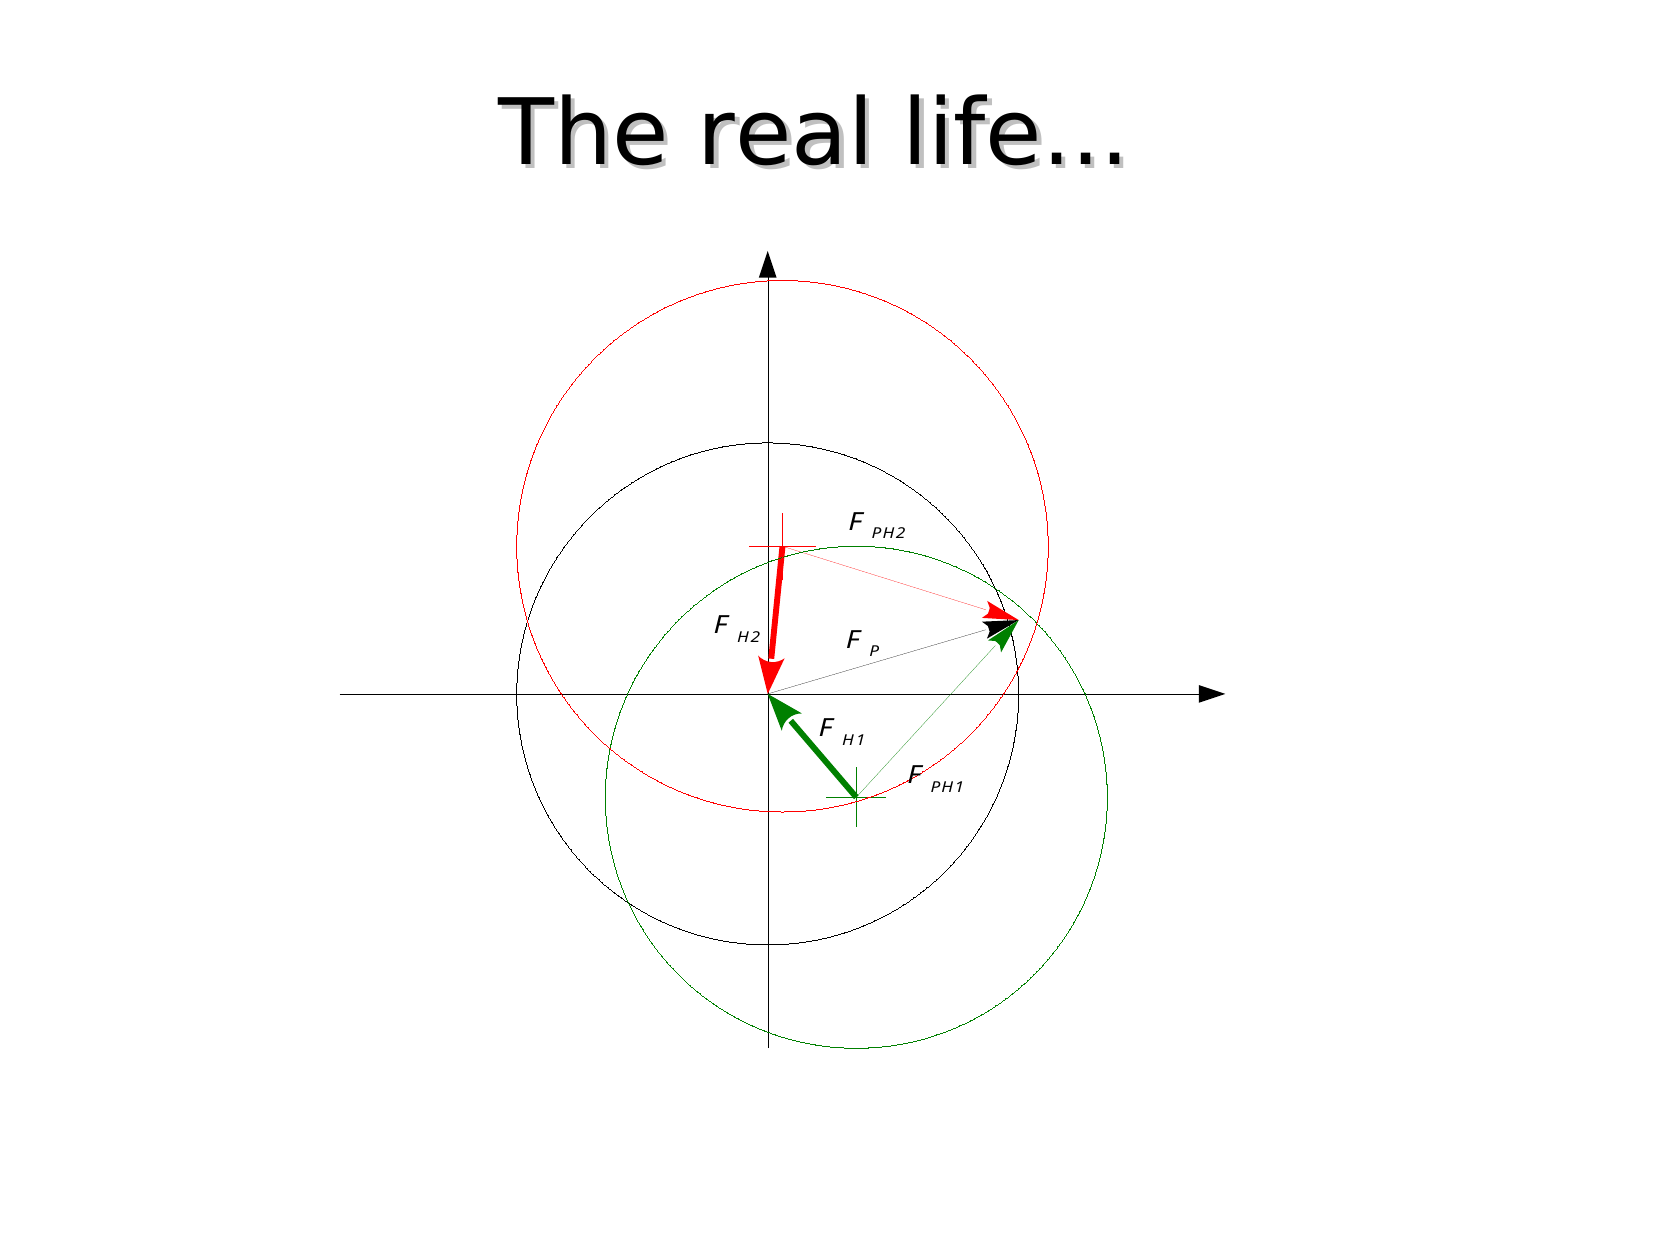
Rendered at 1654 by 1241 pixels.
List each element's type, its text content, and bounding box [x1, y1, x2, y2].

chart [812, 708, 873, 750]
chart [900, 755, 972, 798]
title The real life... [108, 29, 1521, 237]
chart [841, 501, 913, 544]
chart [707, 605, 768, 647]
chart [839, 620, 886, 662]
